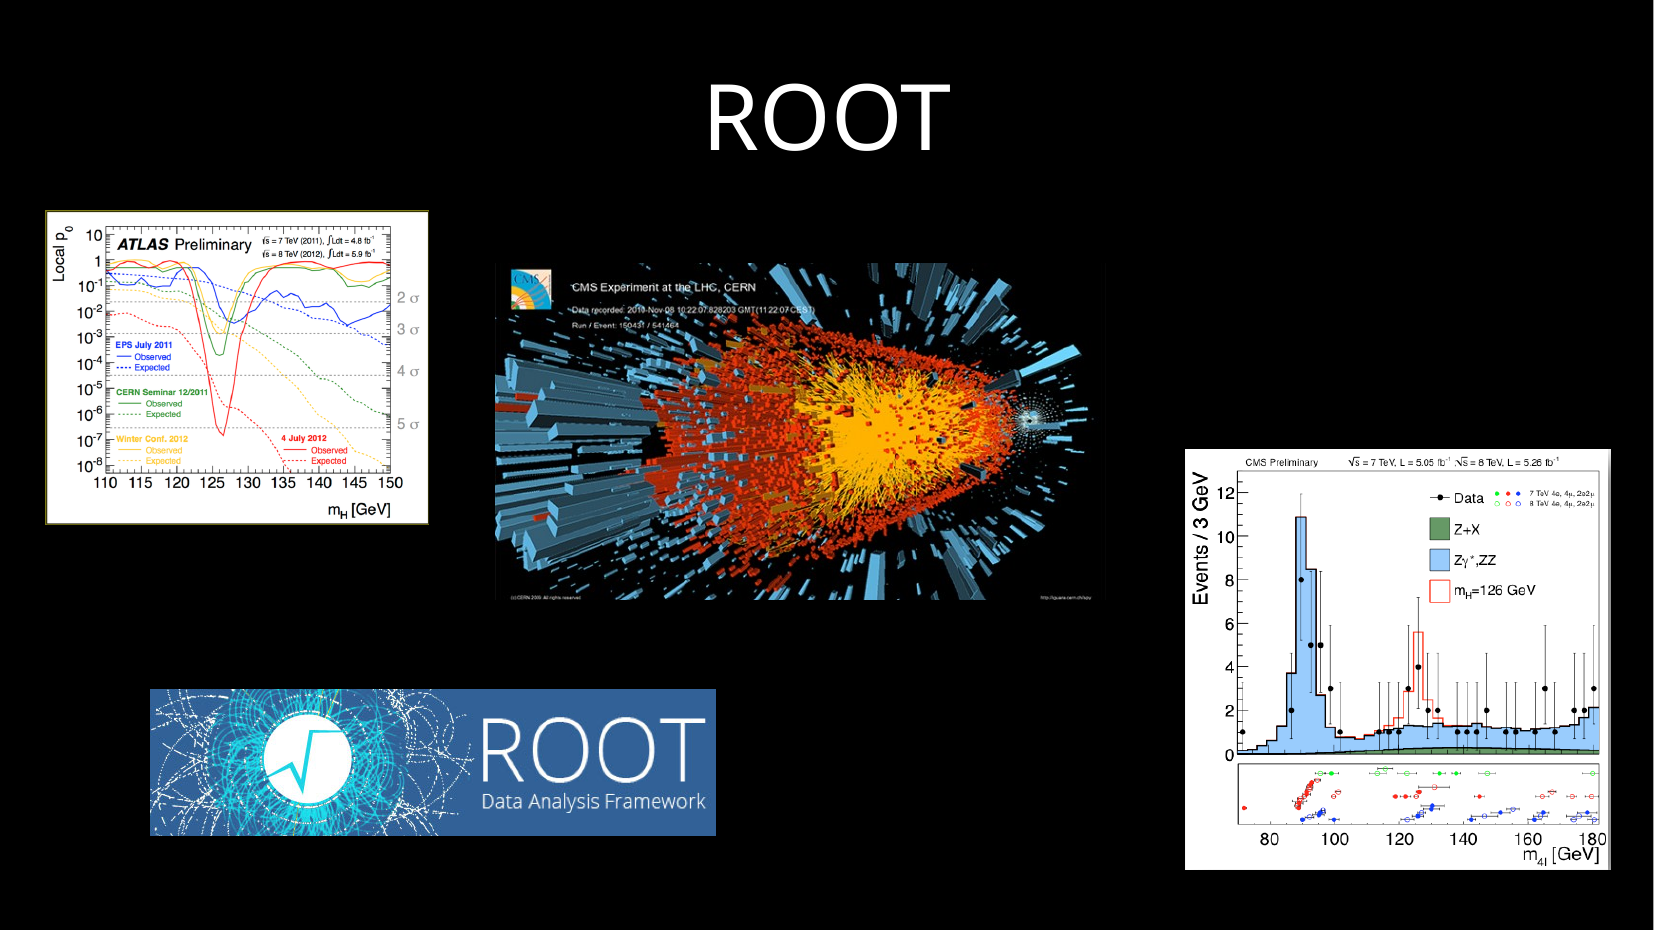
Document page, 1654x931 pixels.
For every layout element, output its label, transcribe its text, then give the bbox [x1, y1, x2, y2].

picture [45, 210, 429, 526]
picture [495, 263, 1106, 601]
title ROOT [82, 37, 1571, 193]
picture [1185, 449, 1611, 871]
picture [150, 689, 716, 836]
